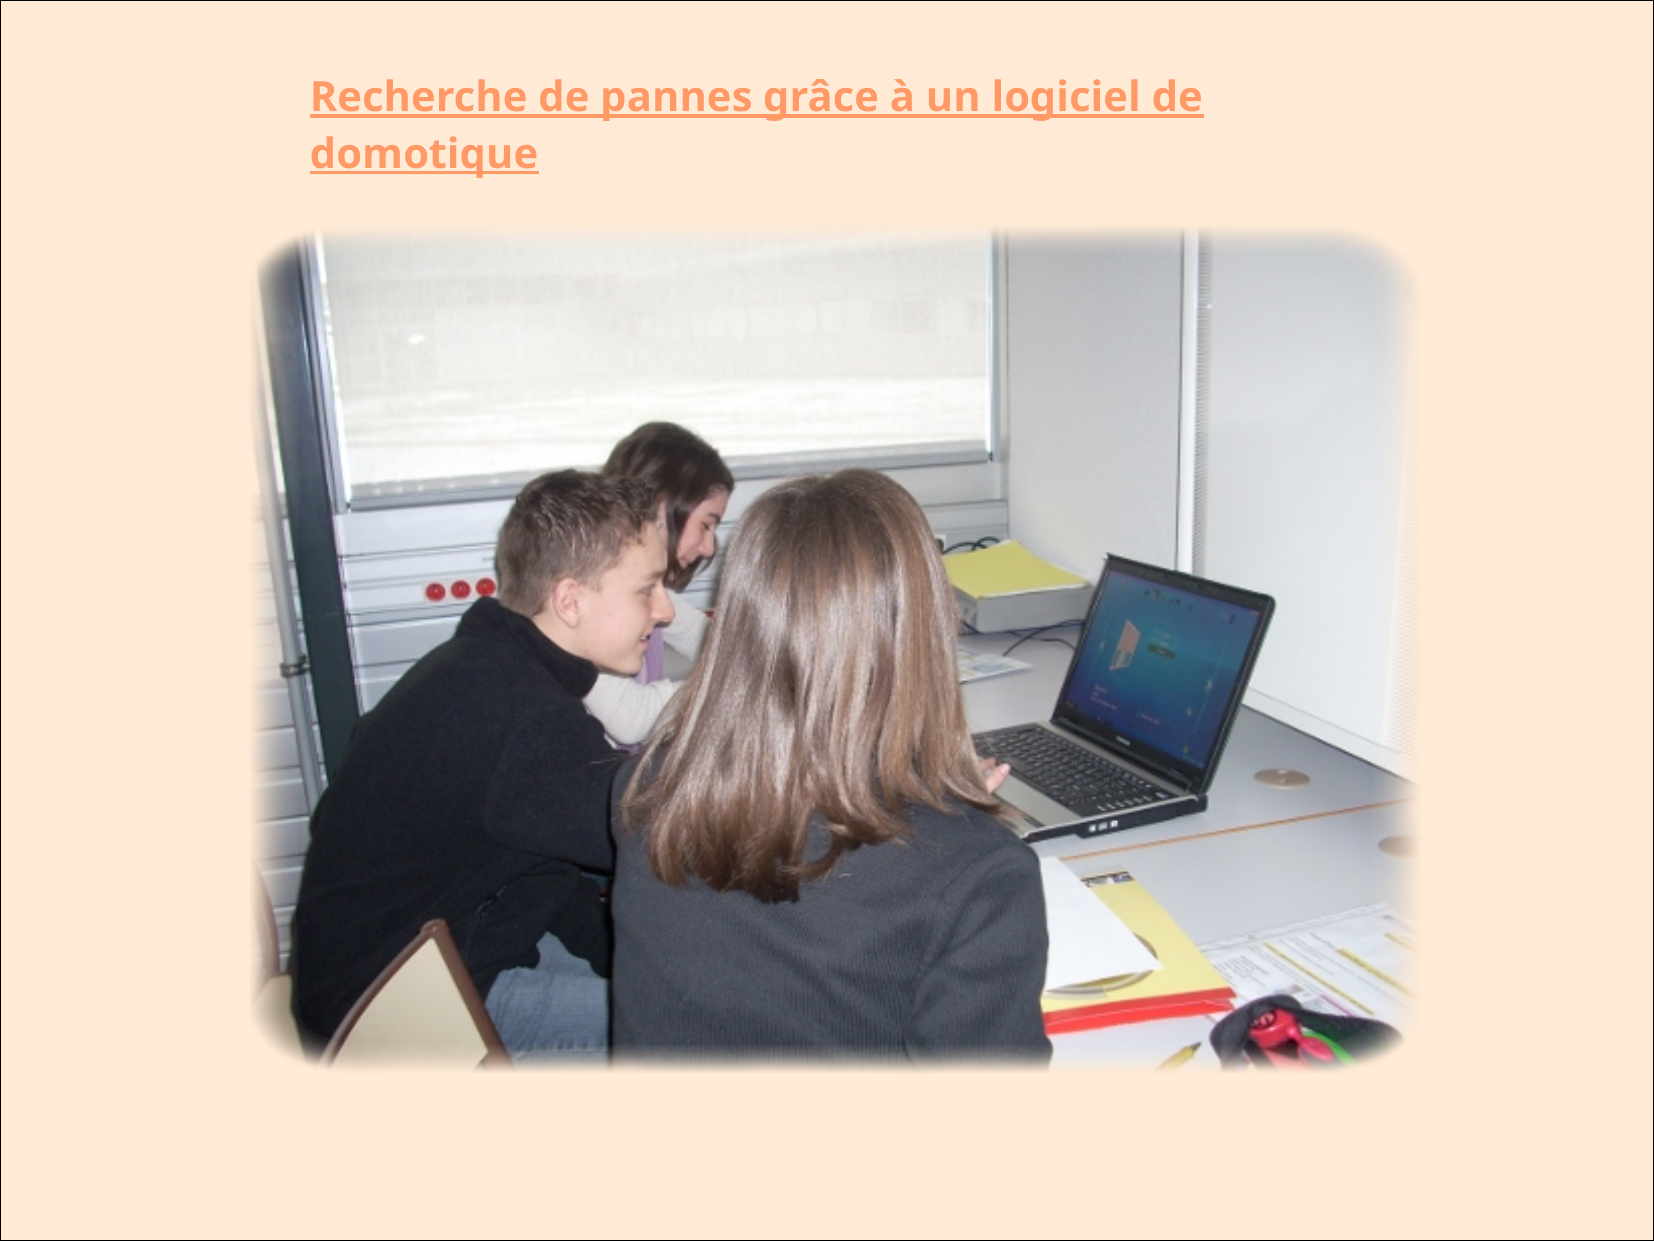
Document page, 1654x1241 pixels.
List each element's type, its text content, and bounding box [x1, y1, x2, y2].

picture [236, 206, 1447, 1093]
text_box [0, 0, 1654, 1241]
text_box Recherche de pannes grâce à un logiciel de domotique [295, 59, 1418, 148]
